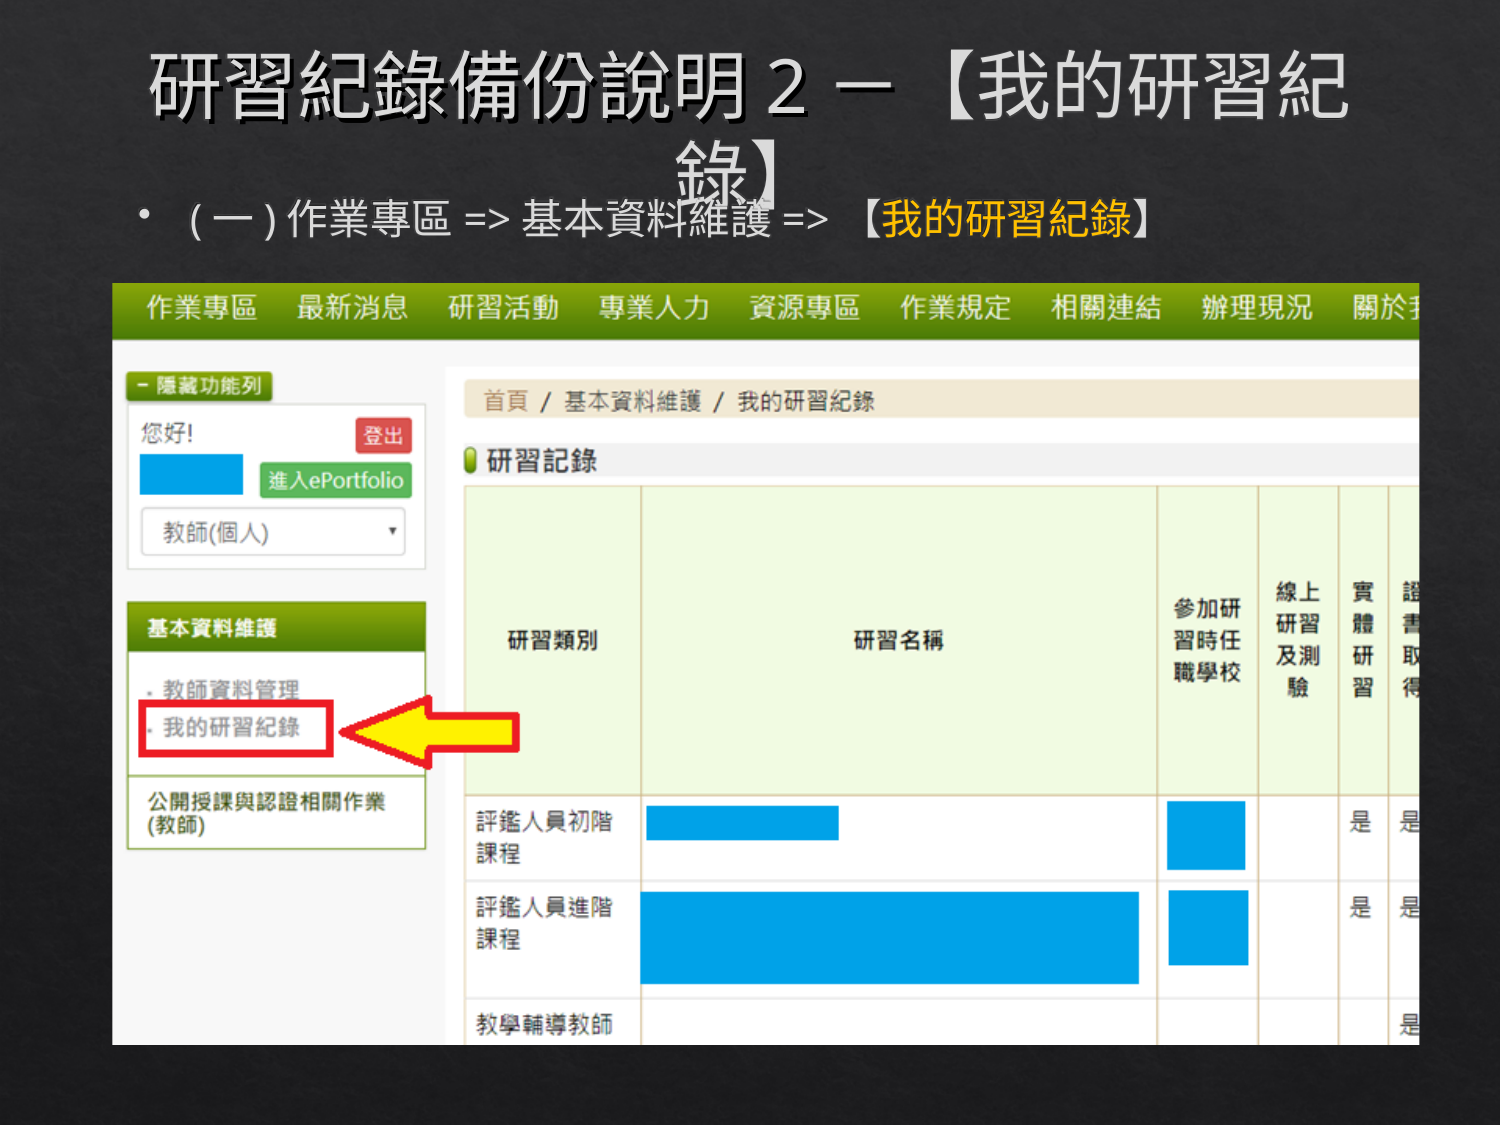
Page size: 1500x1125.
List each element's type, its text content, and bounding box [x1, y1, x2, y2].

picture [112, 283, 1420, 1045]
list (一)作業專區=>基本資料維護=>【我的研習紀錄】 [112, 185, 1387, 283]
title 研習紀錄備份說明2－【我的研習紀錄】 [112, 31, 1387, 185]
